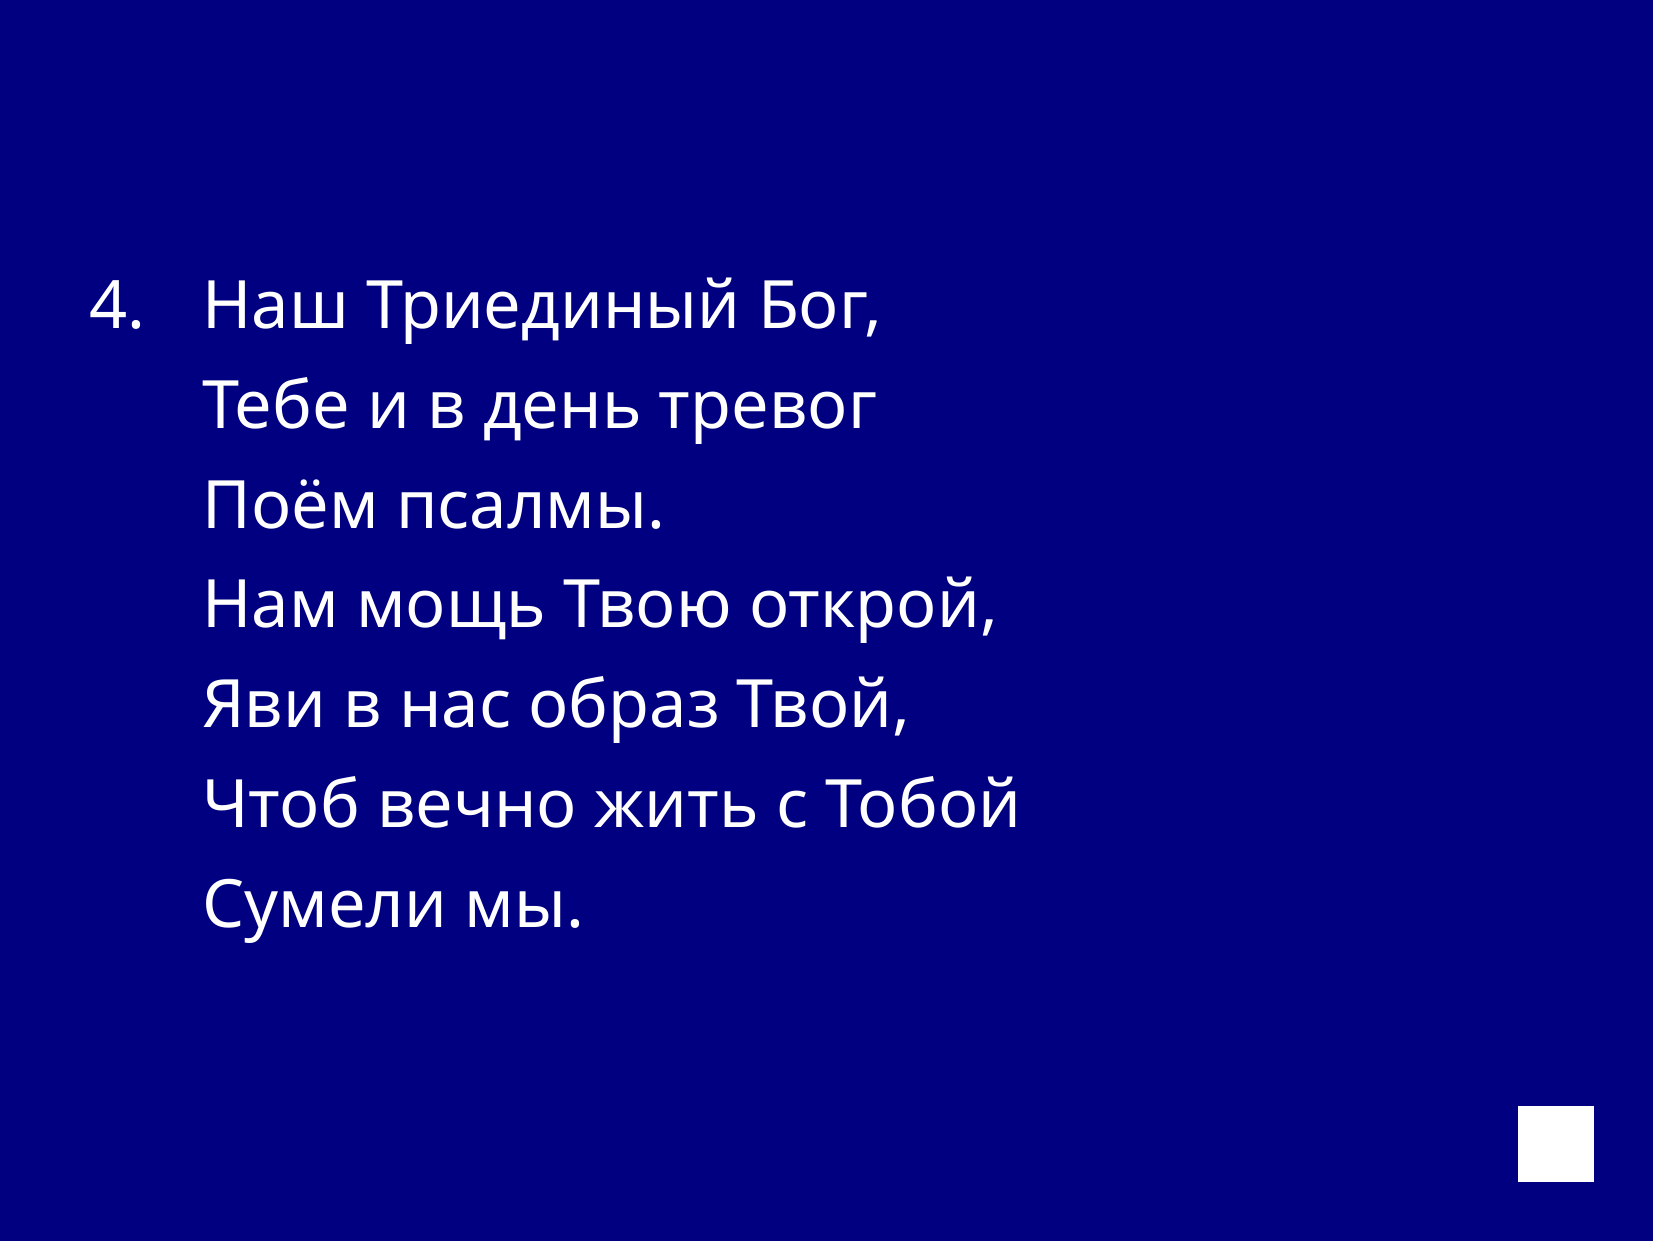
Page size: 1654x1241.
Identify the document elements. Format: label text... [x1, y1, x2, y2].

text_box [1518, 1106, 1594, 1182]
text_box 4. Наш Триединый Бог, Тебе и в день тревог Поём псалмы. Нам мощь Твою открой, Яви в нас образ Твой, Чтоб вечно жить с Тобой Сумели мы. [75, 150, 1576, 1163]
